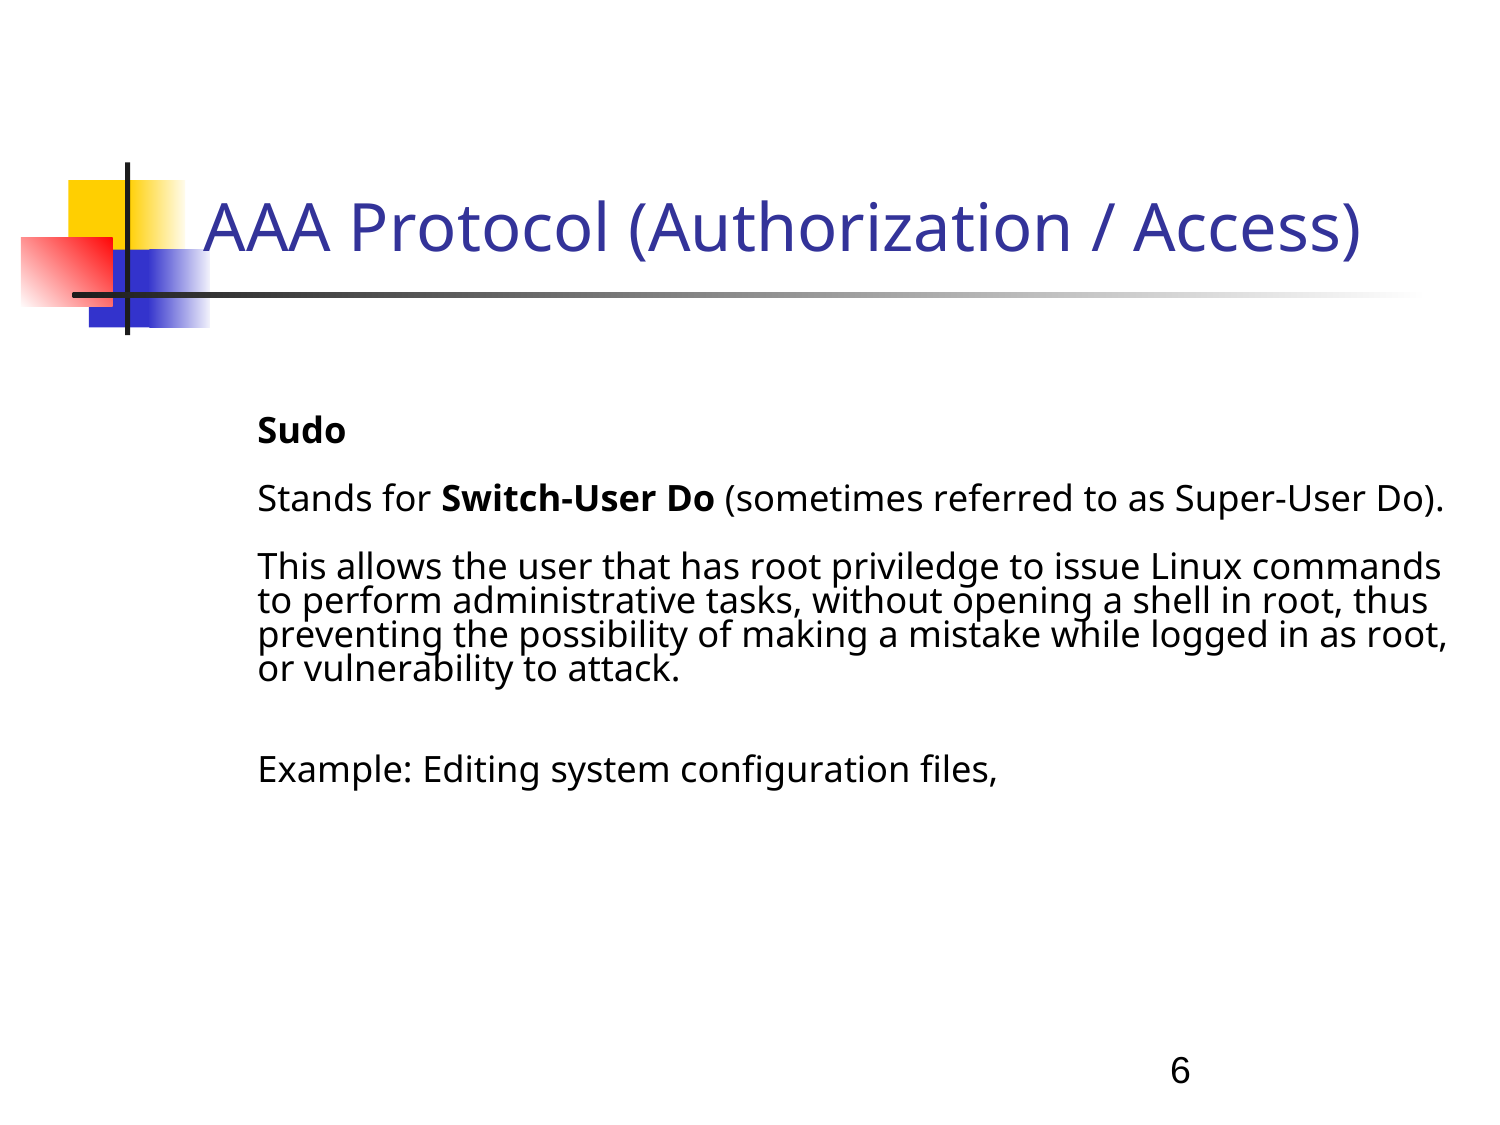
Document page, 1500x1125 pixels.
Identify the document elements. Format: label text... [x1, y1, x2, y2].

list Sudo Stands for Switch-User Do (sometimes referred to as Super-User Do). This allows the user that has root priviledge to issue Linux commands to perform administrative tasks, without opening a shell in root, thus preventing the possibility of making a mistake while logged in as root, or vulnerability to attack. Example: Editing system configuration files, [193, 331, 1469, 1007]
title AAA Protocol (Authorization / Access) [188, 35, 1468, 276]
